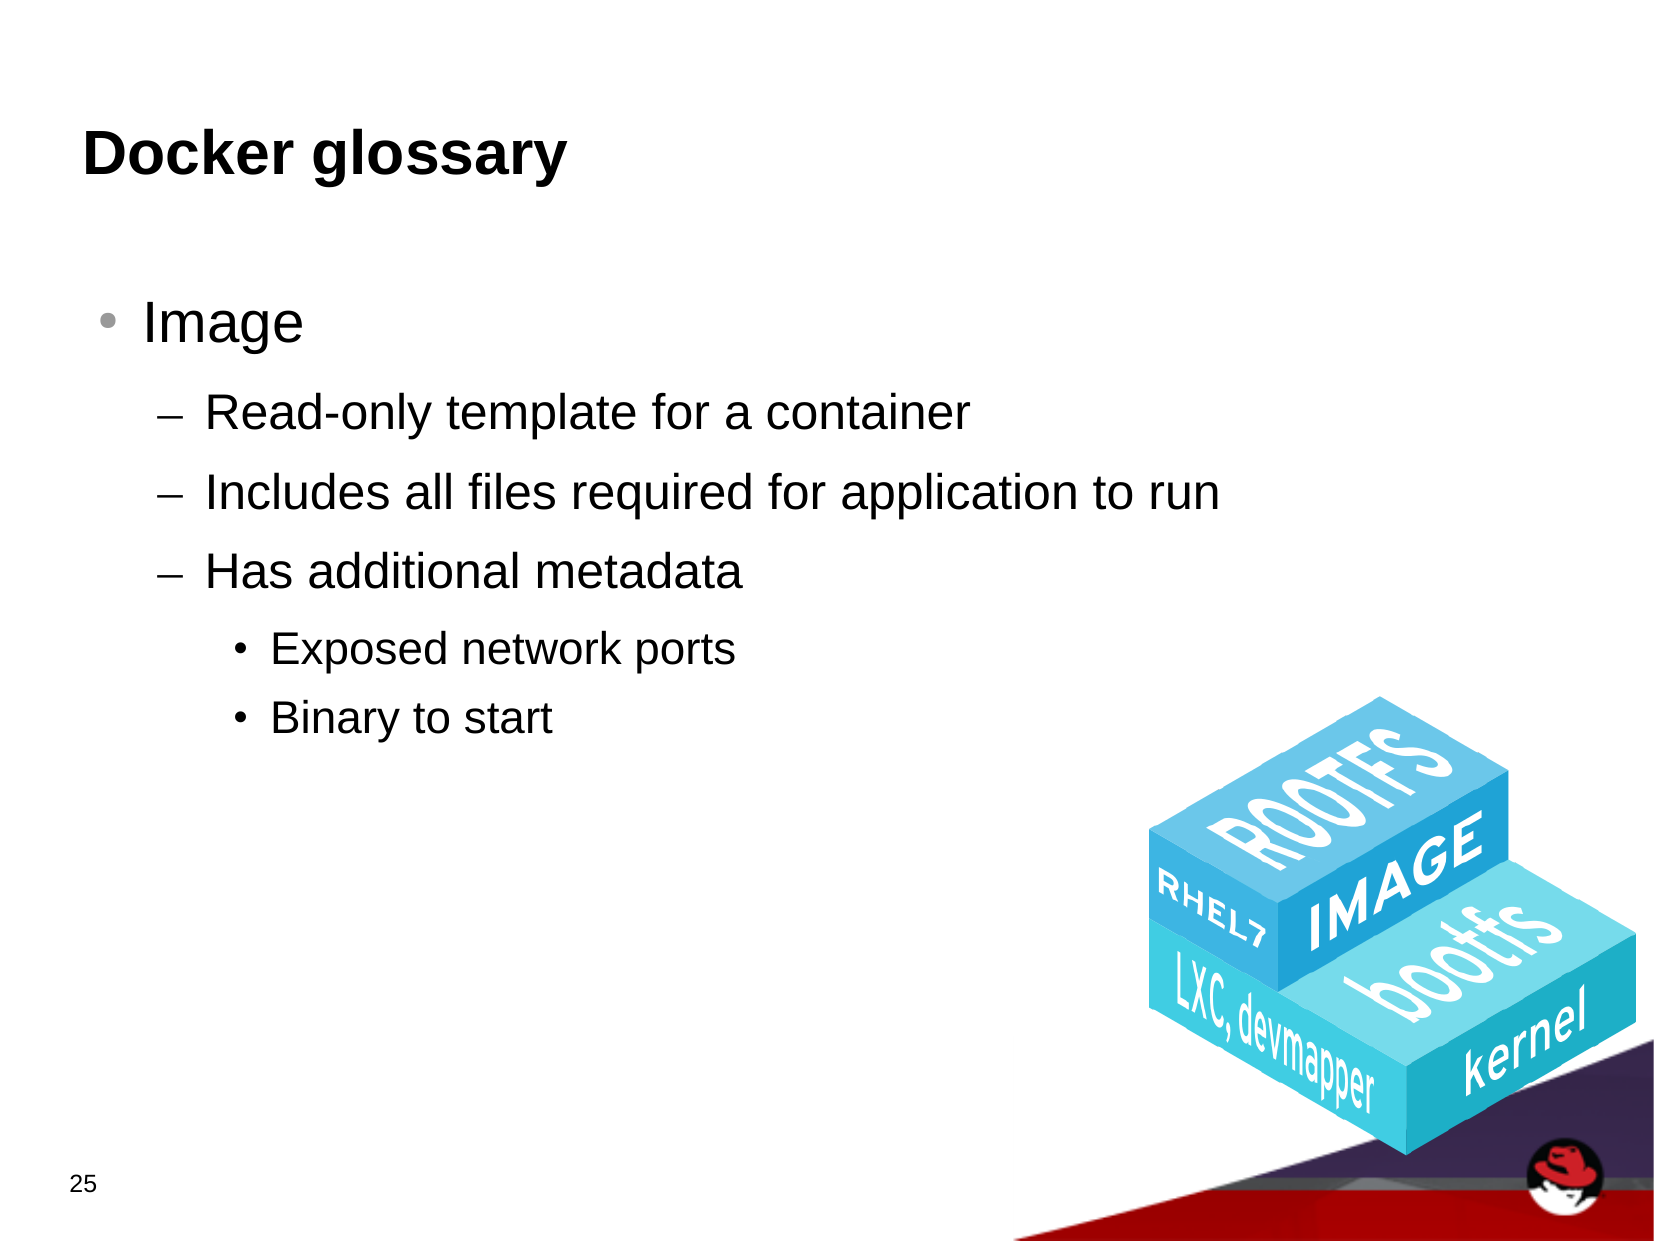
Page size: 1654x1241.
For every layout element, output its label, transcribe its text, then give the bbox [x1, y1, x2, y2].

picture [1012, 569, 1654, 1241]
title Docker glossary [82, 49, 1571, 257]
list Image Read-only template for a container Includes all files required for application to run Has additional metadata Exposed network ports Binary to start [82, 290, 1571, 995]
